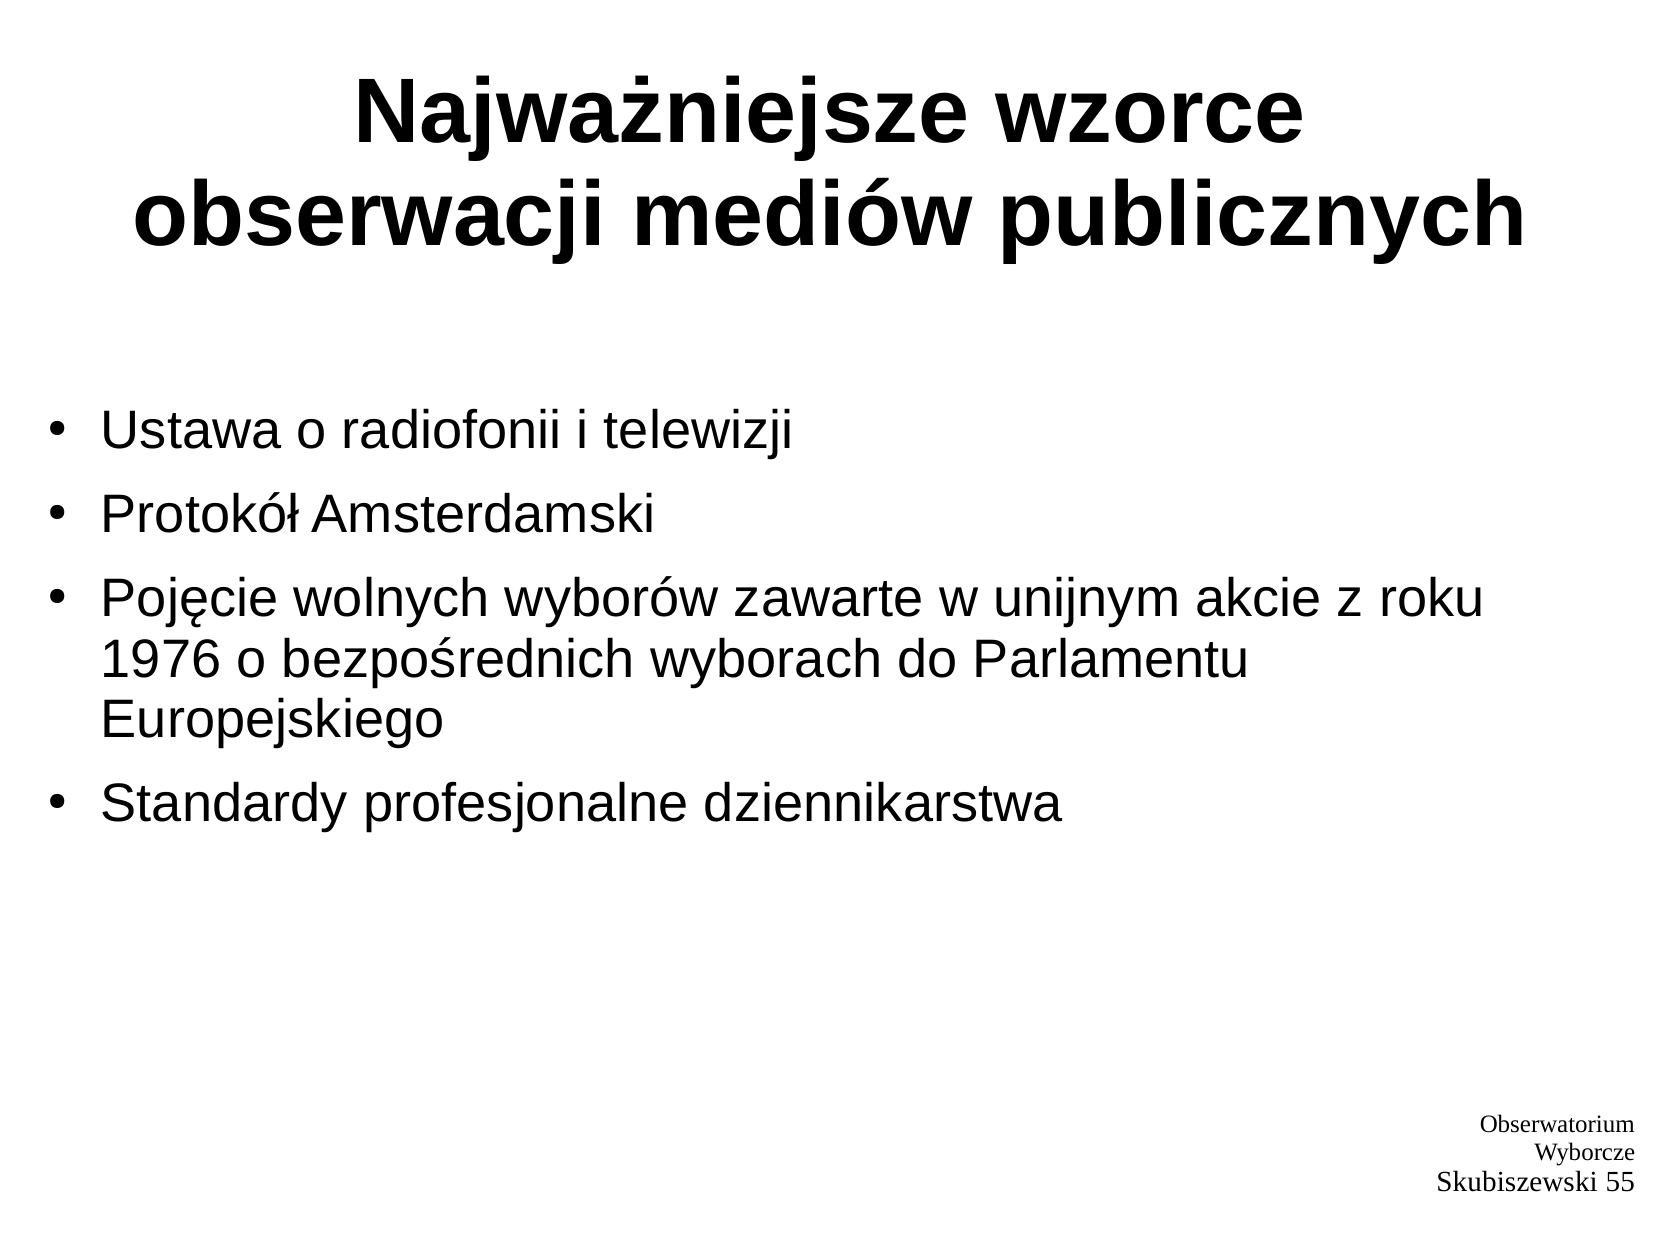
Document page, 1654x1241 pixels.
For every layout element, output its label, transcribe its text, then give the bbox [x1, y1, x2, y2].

title Najważniejsze wzorce obserwacji mediów publicznych [86, 60, 1575, 266]
list Ustawa o radiofonii i telewizji Protokół Amsterdamski Pojęcie wolnych wyborów zawarte w unijnym akcie z roku 1976 o bezpośrednich wyborach do Parlamentu Europejskiego Standardy profesjonalne dziennikarstwa [30, 315, 1583, 1156]
